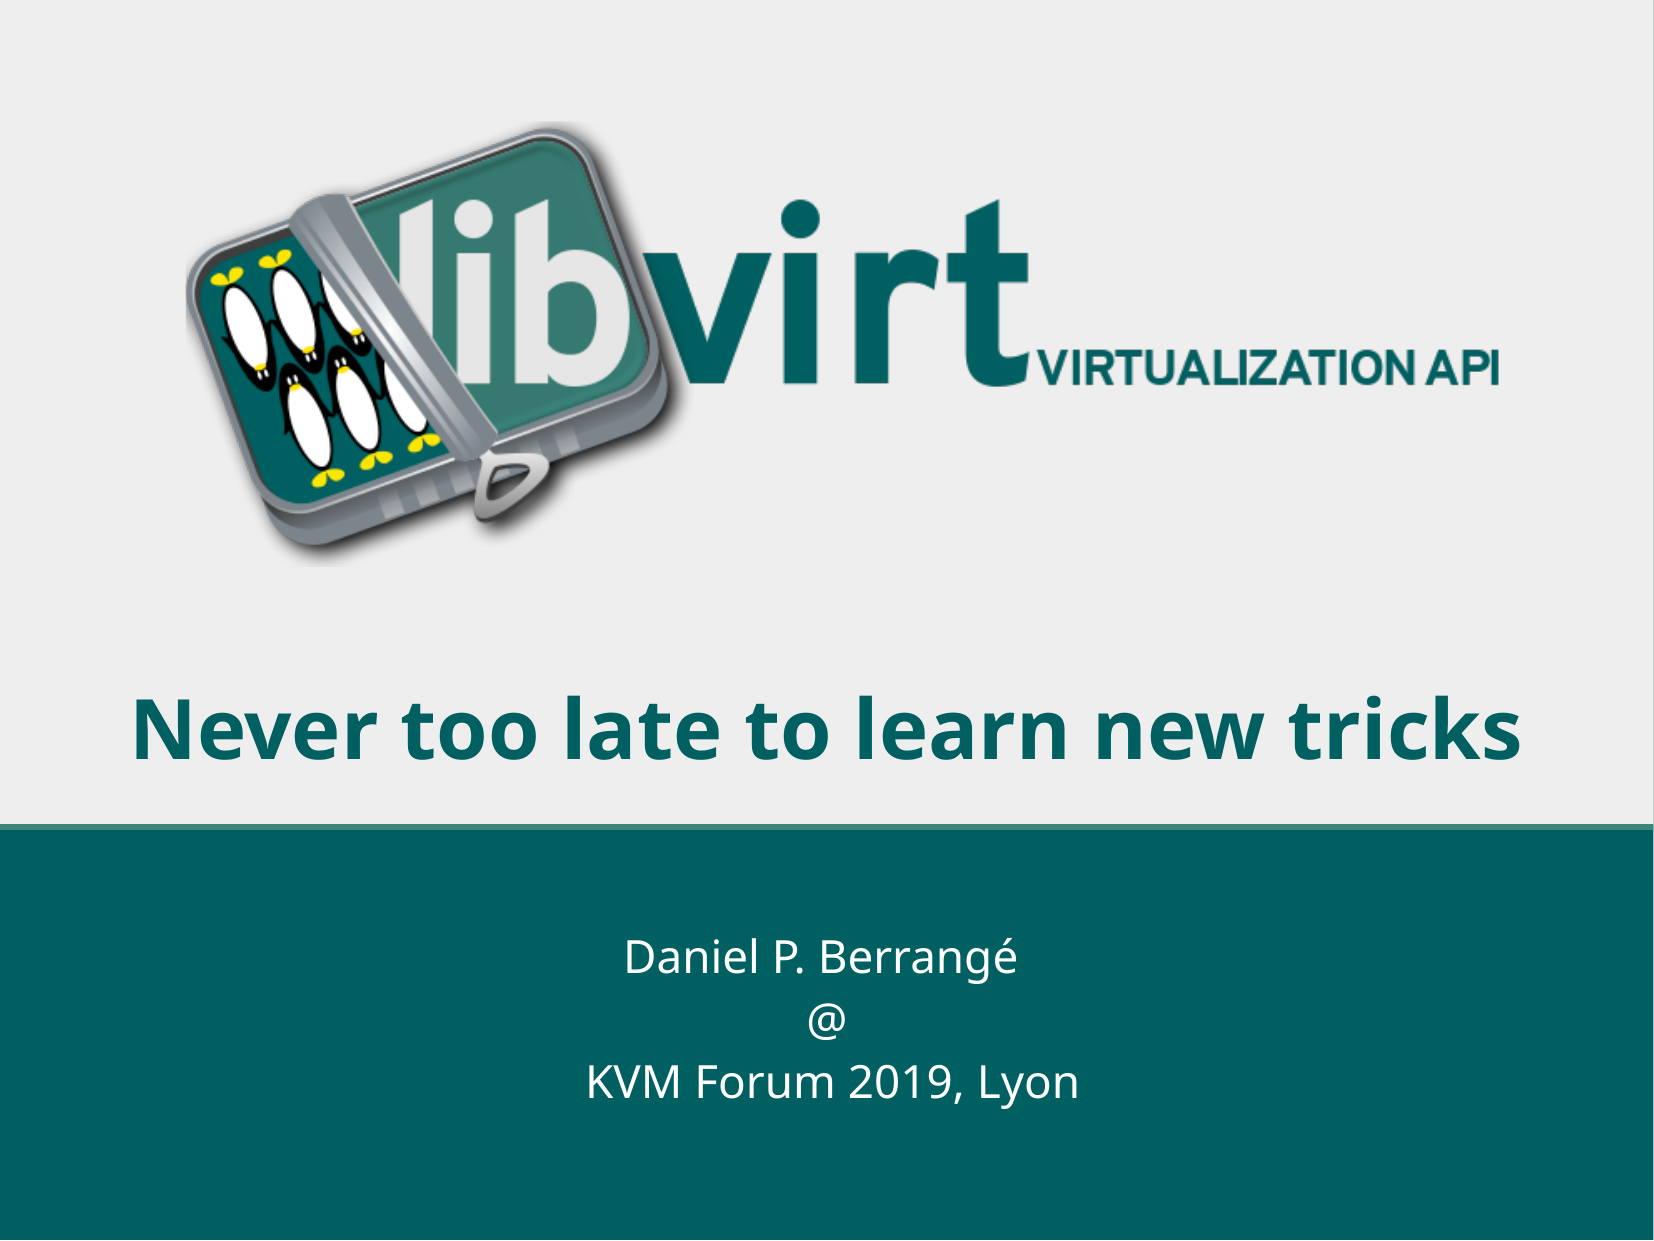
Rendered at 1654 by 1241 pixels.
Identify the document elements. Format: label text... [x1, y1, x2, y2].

title Never too late to learn new tricks [59, 620, 1595, 778]
picture [178, 115, 1512, 567]
subtitle Daniel P. Berrangé @ KVM Forum 2019, Lyon [59, 856, 1595, 1182]
